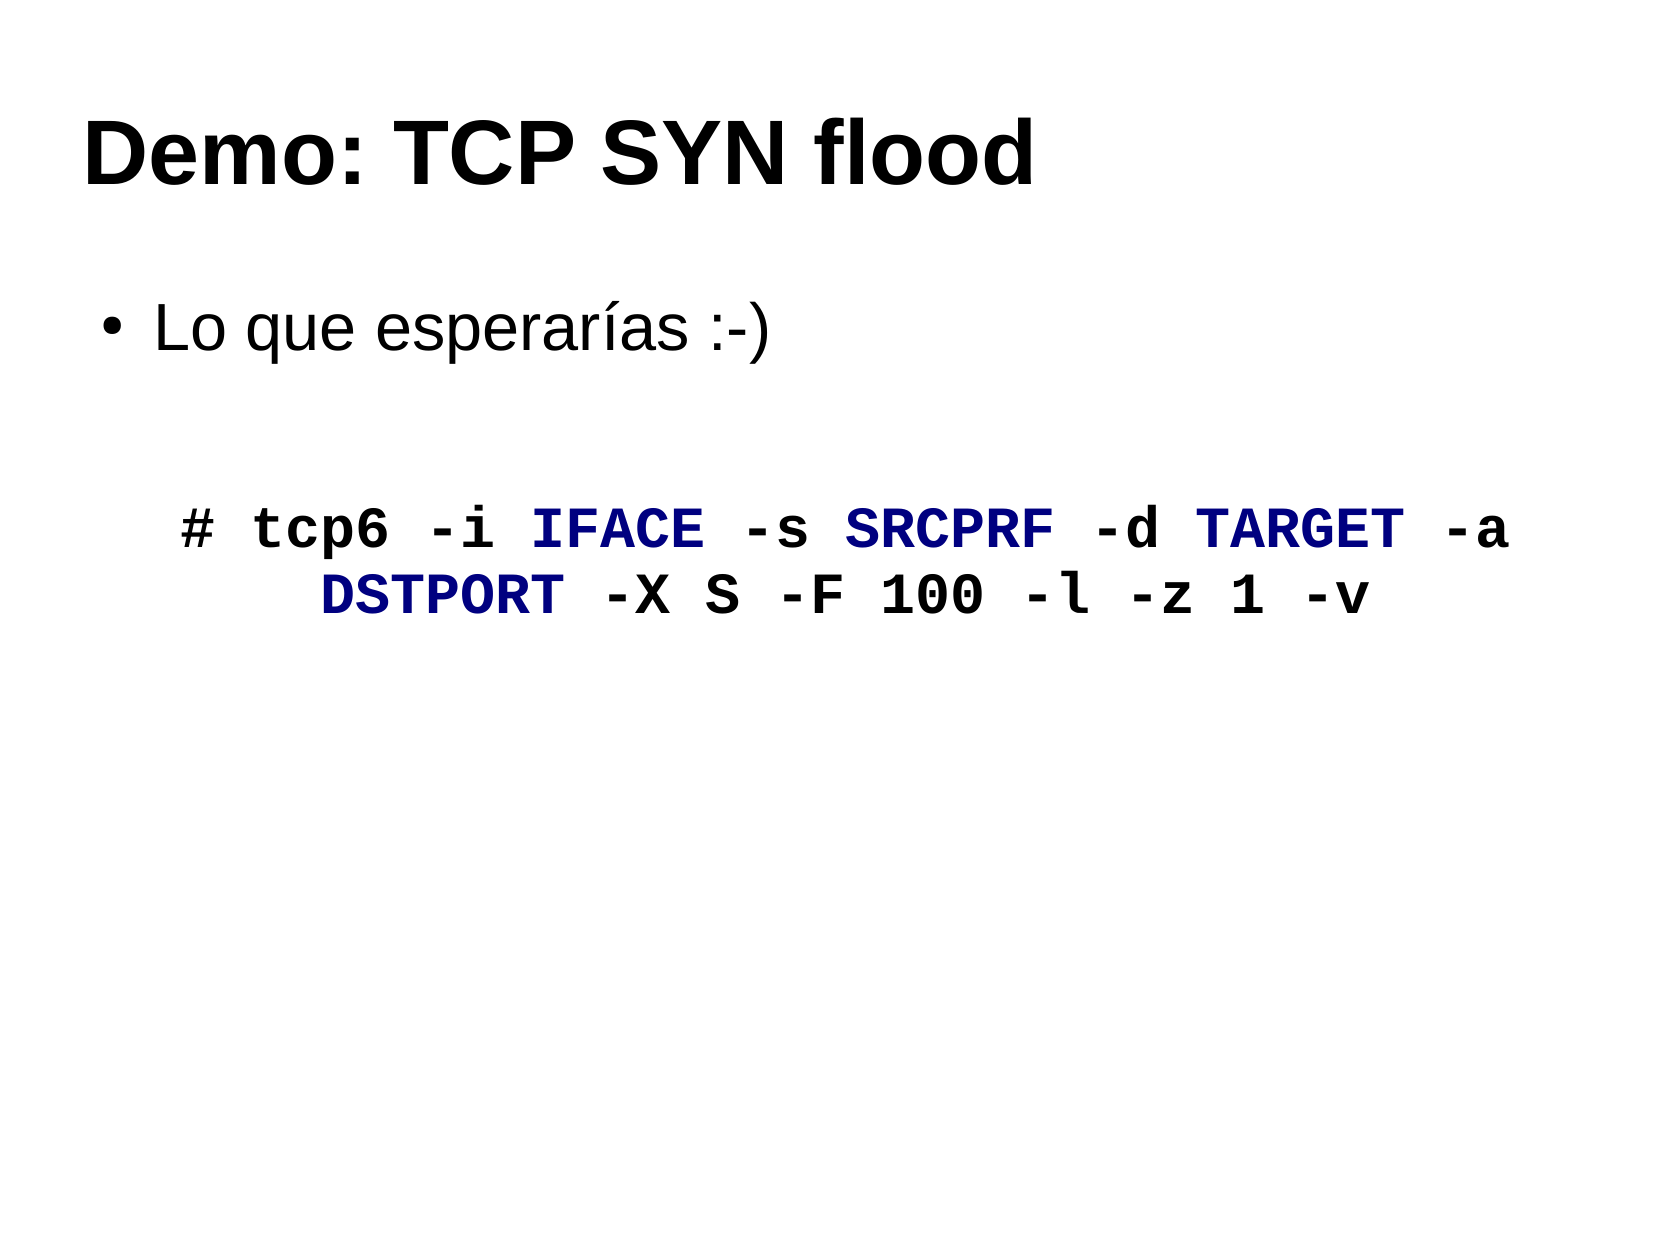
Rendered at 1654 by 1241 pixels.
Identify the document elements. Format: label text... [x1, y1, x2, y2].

title Demo: TCP SYN flood [82, 49, 1571, 257]
list Lo que esperarías :-) # tcp6 -i IFACE -s SRCPRF -d TARGET -a DSTPORT -X S -F 100 -l -z 1 -v [82, 290, 1538, 1010]
